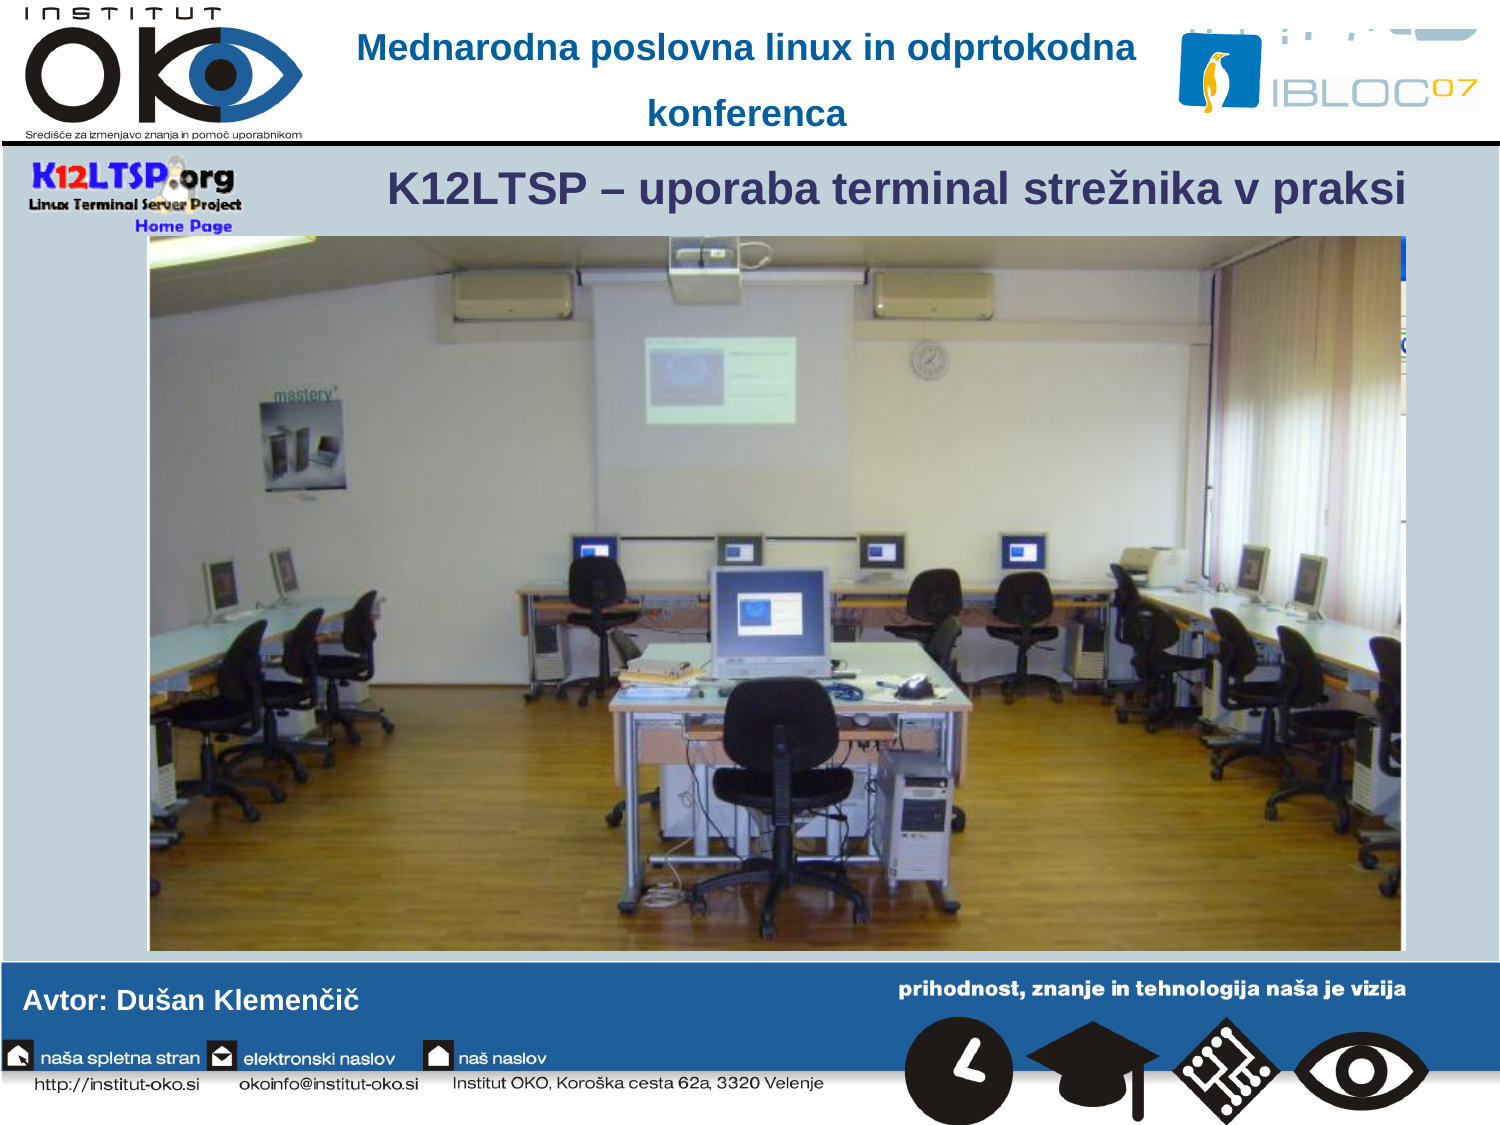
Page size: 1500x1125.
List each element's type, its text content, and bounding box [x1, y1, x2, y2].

text_box Avtor: Dušan Klemenčič [7, 976, 433, 1025]
picture [17, 153, 1406, 951]
picture [1, 962, 1500, 1125]
text_box Mednarodna poslovna linux in odprtokodna konferenca [326, 19, 1178, 141]
chart [1, 142, 1500, 962]
picture [25, 7, 303, 140]
picture [1177, 29, 1479, 119]
title K12LTSP – uporaba terminal strežnika v praksi [348, 130, 1447, 249]
